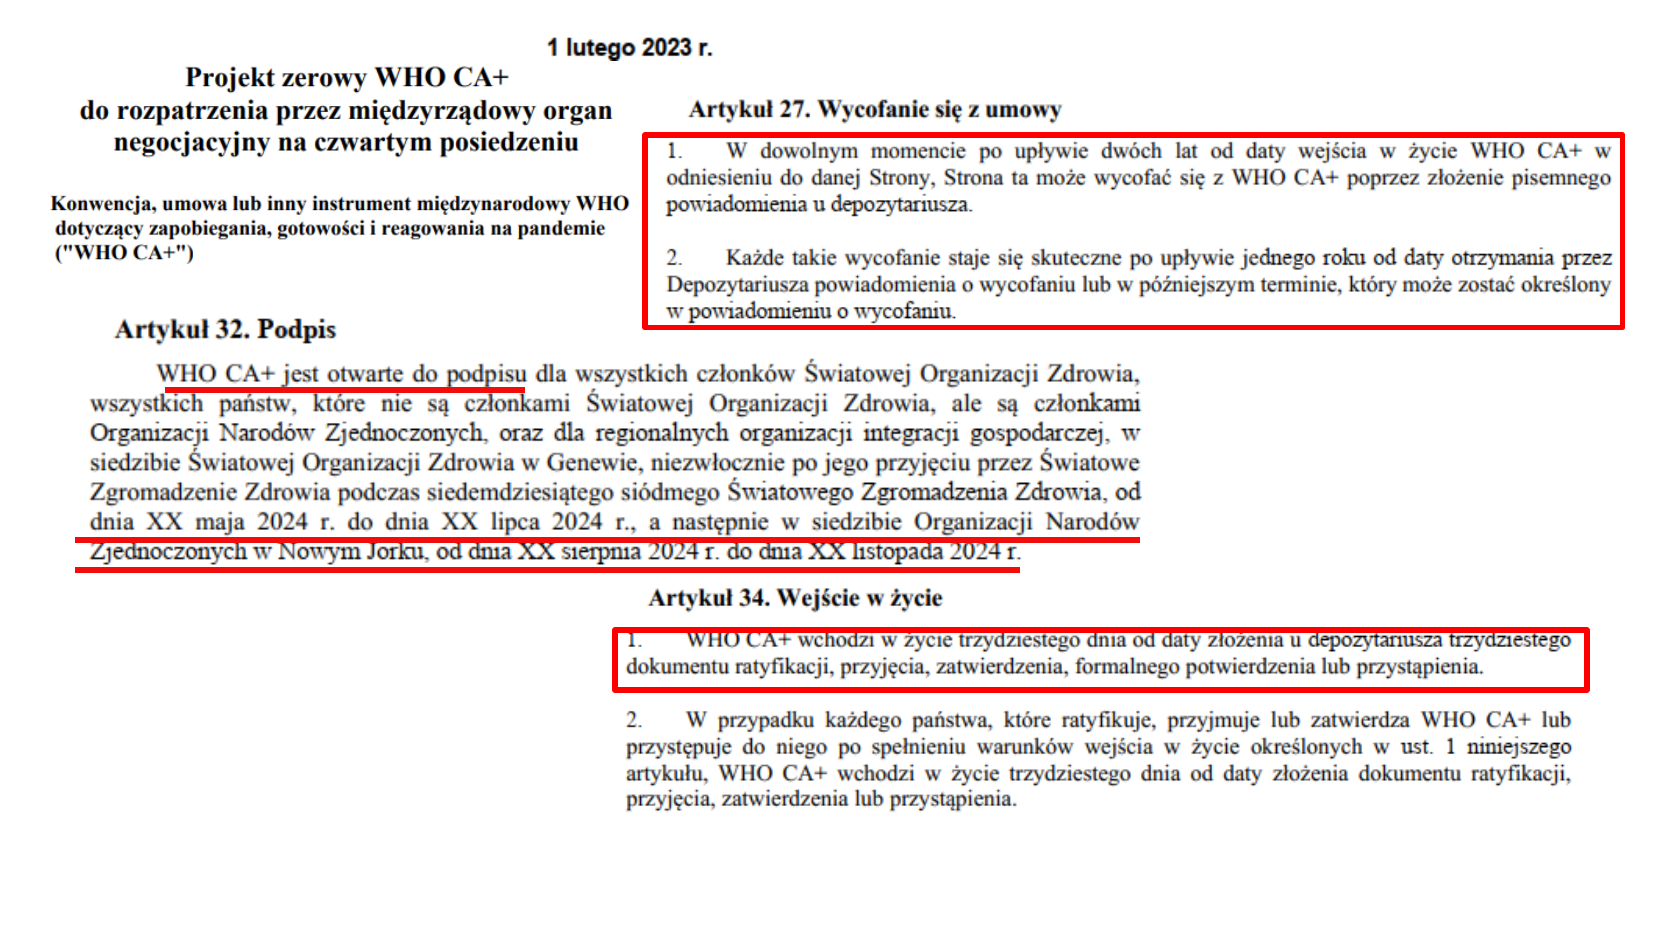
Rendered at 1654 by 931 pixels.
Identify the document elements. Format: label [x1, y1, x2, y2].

picture [618, 633, 1584, 687]
picture [88, 314, 1156, 571]
picture [615, 584, 1587, 627]
picture [30, 29, 721, 271]
picture [660, 89, 1623, 132]
picture [648, 138, 1620, 325]
picture [615, 693, 1587, 817]
